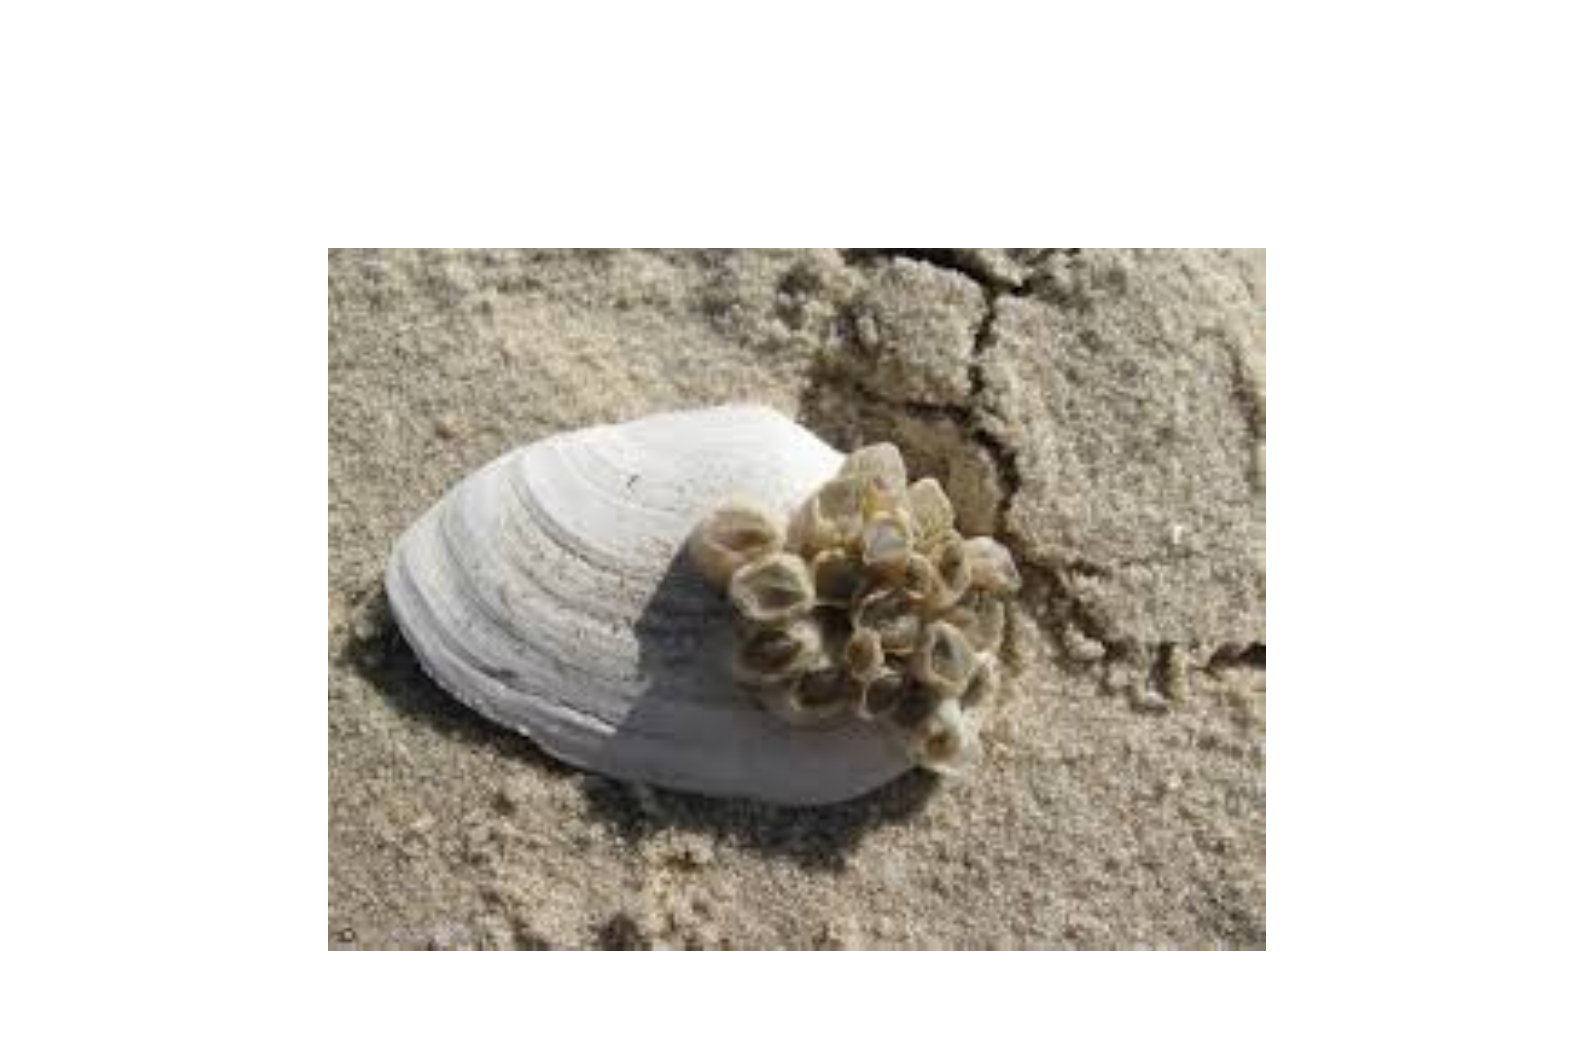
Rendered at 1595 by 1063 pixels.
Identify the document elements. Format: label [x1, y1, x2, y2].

picture [328, 248, 1266, 951]
